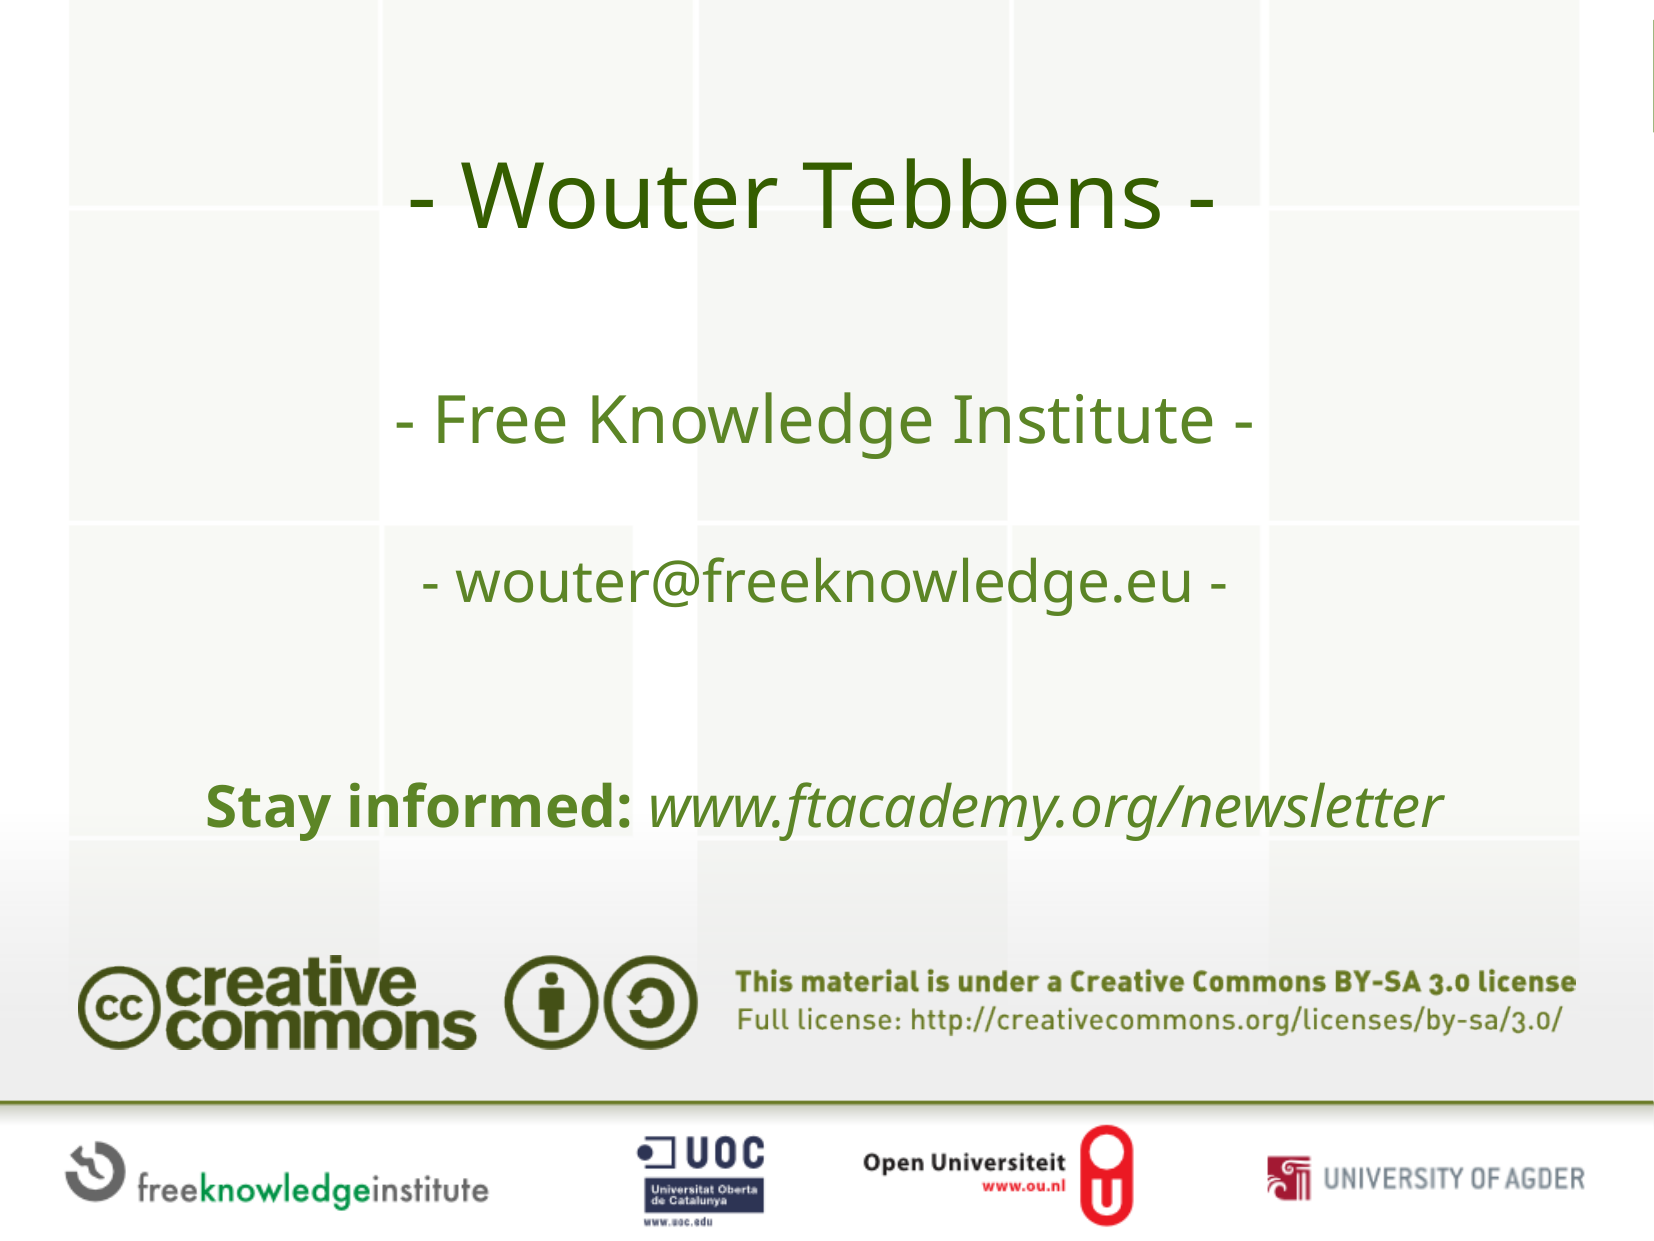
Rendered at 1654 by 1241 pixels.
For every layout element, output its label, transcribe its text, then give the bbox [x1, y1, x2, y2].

text_box - wouter@freeknowledge.eu - [75, 532, 1576, 615]
text_box - Free Knowledge Institute - [75, 365, 1576, 458]
picture [0, 0, 1654, 1241]
text_box Stay informed: www.ftacademy.org/newsletter [75, 758, 1576, 841]
text_box - Wouter Tebbens - [75, 122, 1576, 245]
